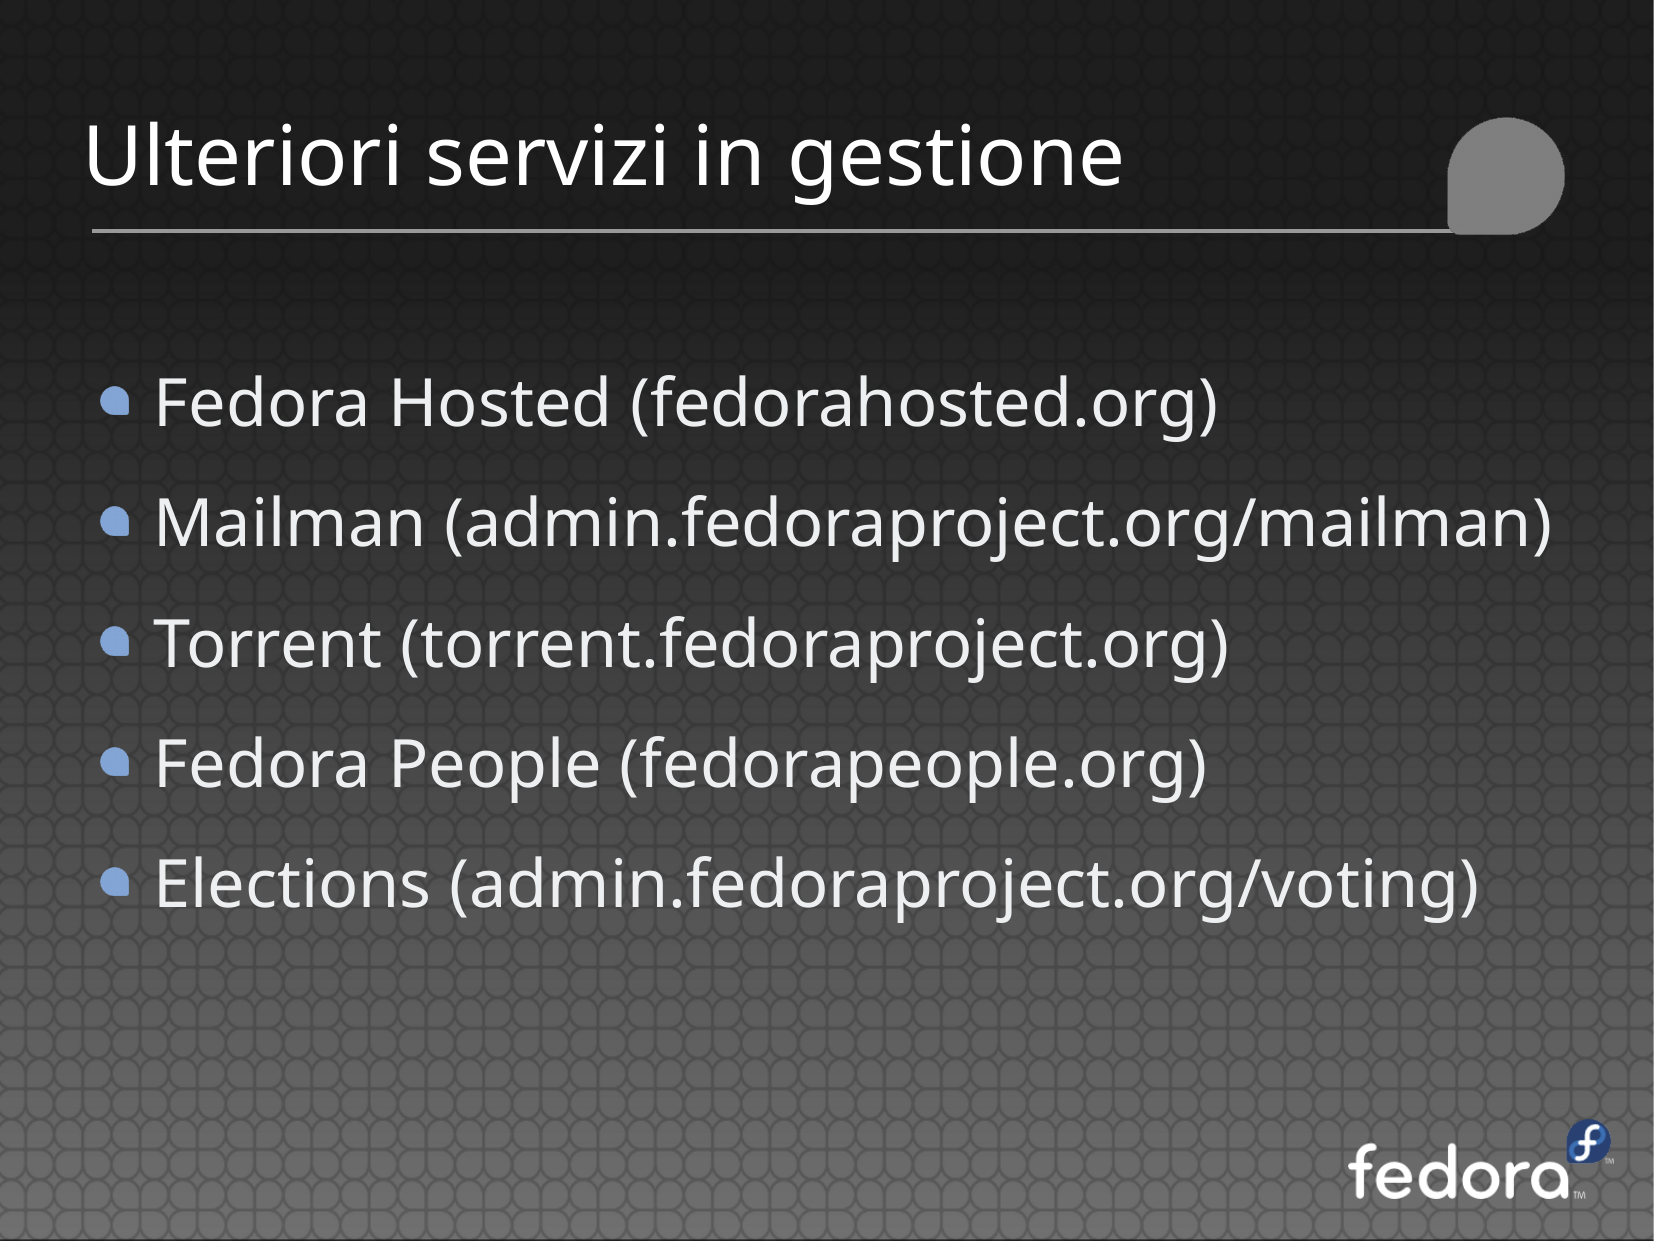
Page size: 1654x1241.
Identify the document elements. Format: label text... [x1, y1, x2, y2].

title Ulteriori servizi in gestione [82, 49, 1571, 257]
list Fedora Hosted (fedorahosted.org) Mailman (admin.fedoraproject.org/mailman) Torrent (torrent.fedoraproject.org) Fedora People (fedorapeople.org) Elections (admin.fedoraproject.org/voting) [82, 355, 1571, 1174]
picture [0, 0, 1654, 1241]
